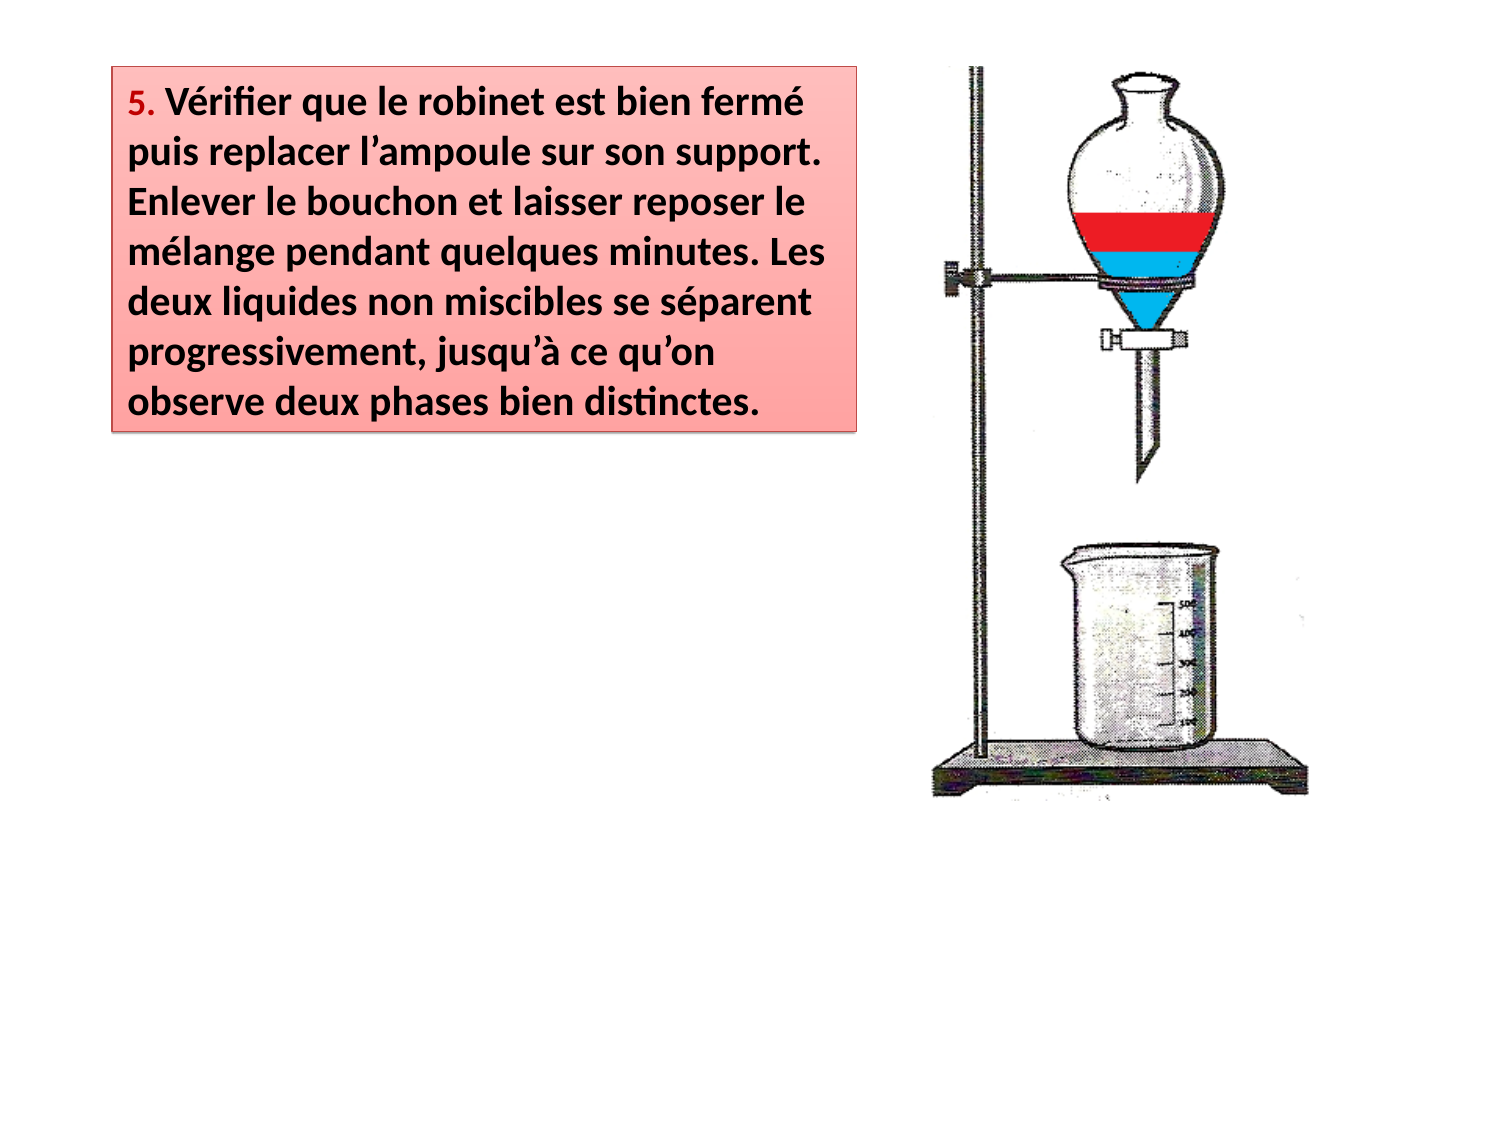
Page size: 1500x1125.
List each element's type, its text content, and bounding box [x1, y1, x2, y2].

text_box 5. Vérifier que le robinet est bien fermé puis replacer l’ampoule sur son support. Enlever le bouchon et laisser reposer le mélange pendant quelques minutes. Les deux liquides non miscibles se séparent progressivement, jusqu’à ce qu’on observe deux phases bien distinctes. [112, 66, 857, 432]
picture [927, 66, 1323, 801]
